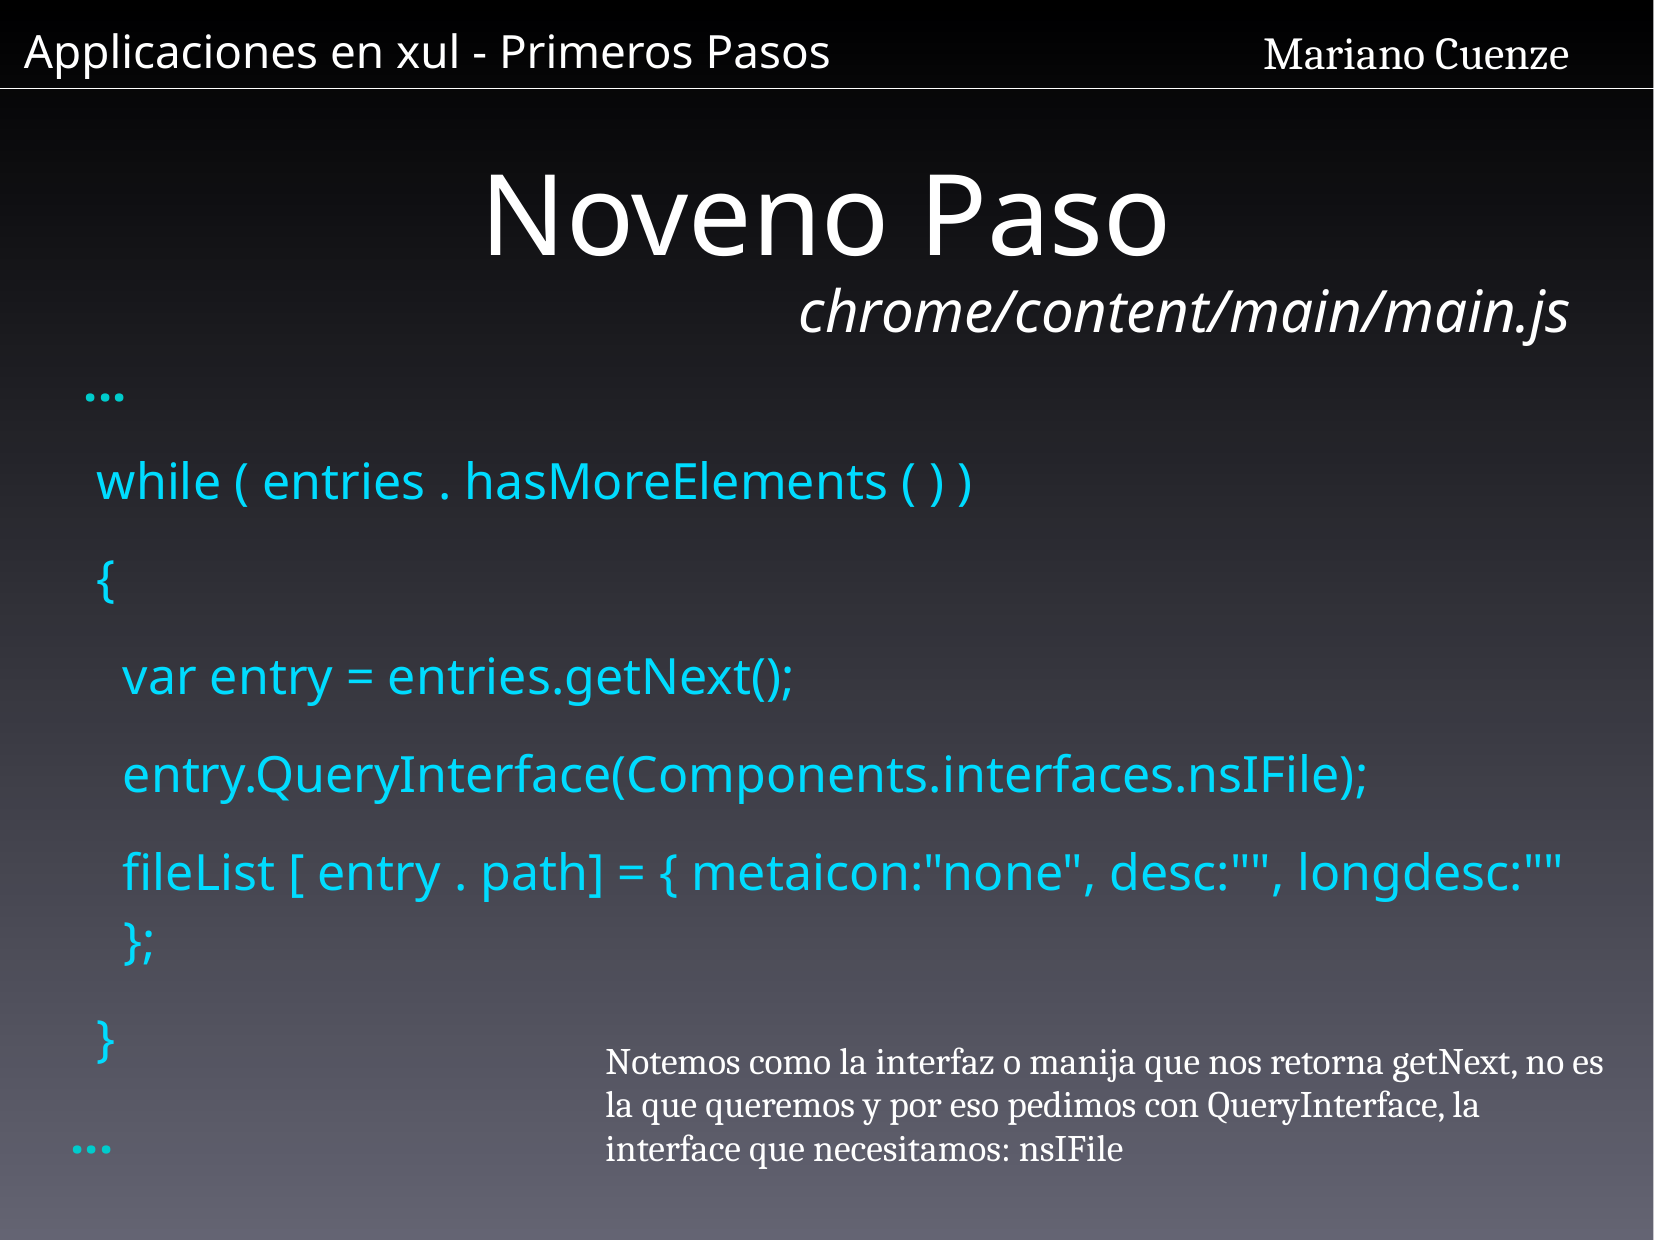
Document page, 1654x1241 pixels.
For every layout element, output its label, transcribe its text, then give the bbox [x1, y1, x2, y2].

list ... while ( entries . hasMoreElements ( ) ) { var entry = entries.getNext(); entry.QueryInterface(Components.interfaces.nsIFile); fileList [ entry . path] = { metaicon:"none", desc:"", longdesc:"" }; } ... [53, 347, 1565, 1152]
title chrome/content/main/main.js [82, 265, 1571, 355]
text_box Mariano Cuenze [1249, 20, 1648, 88]
text_box Applicaciones en xul - Primeros Pasos [9, 11, 899, 80]
title Noveno Paso [82, 108, 1571, 265]
text_box Notemos como la interfaz o manija que nos retorna getNext, no es la que queremos y por eso pedimos con QueryInterface, la interface que necesitamos: nsIFile [590, 1033, 1625, 1223]
